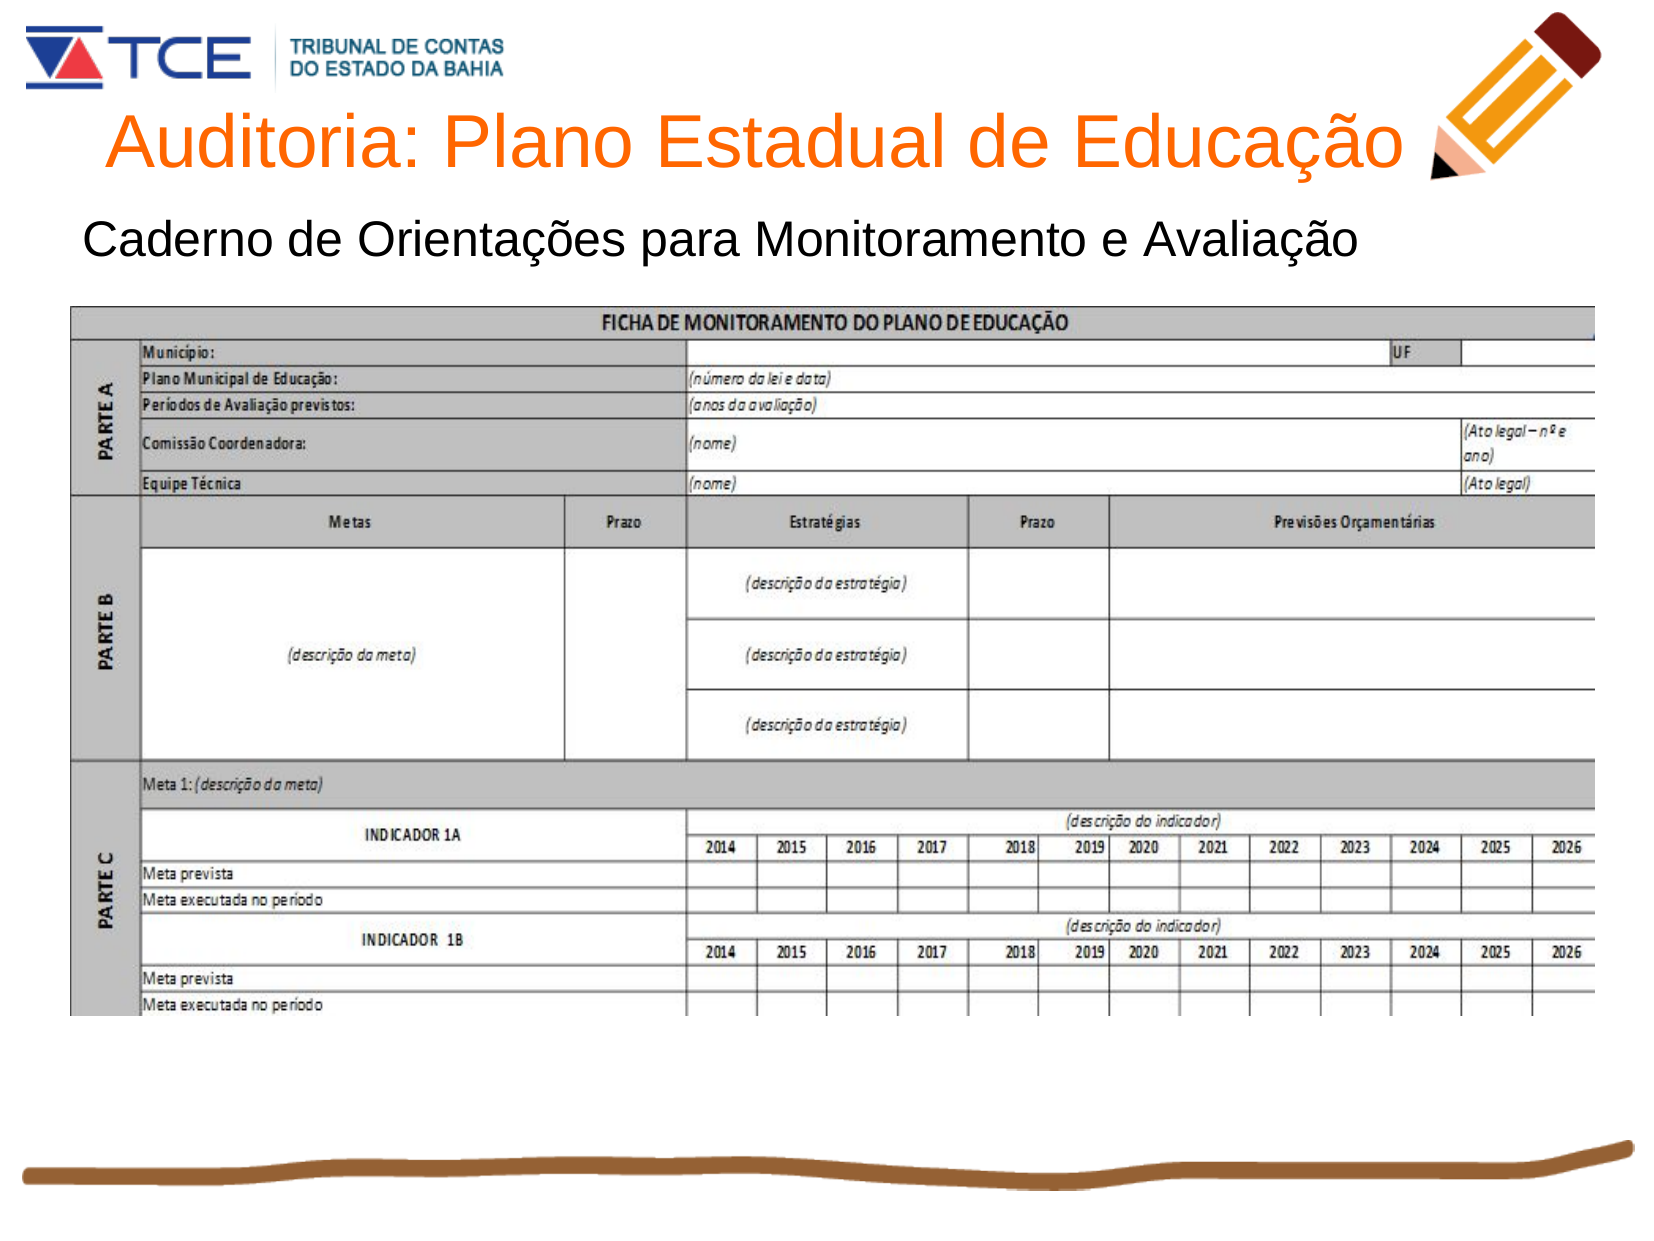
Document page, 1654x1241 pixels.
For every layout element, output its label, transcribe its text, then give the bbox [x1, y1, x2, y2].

text_box Caderno de Orientações para Monitoramento e Avaliação [82, 177, 1429, 300]
picture [1430, 12, 1602, 181]
picture [22, 1140, 1635, 1191]
title Auditoria: Plano Estadual de Educação [82, 78, 1429, 177]
picture [26, 23, 508, 93]
picture [70, 306, 1595, 1016]
